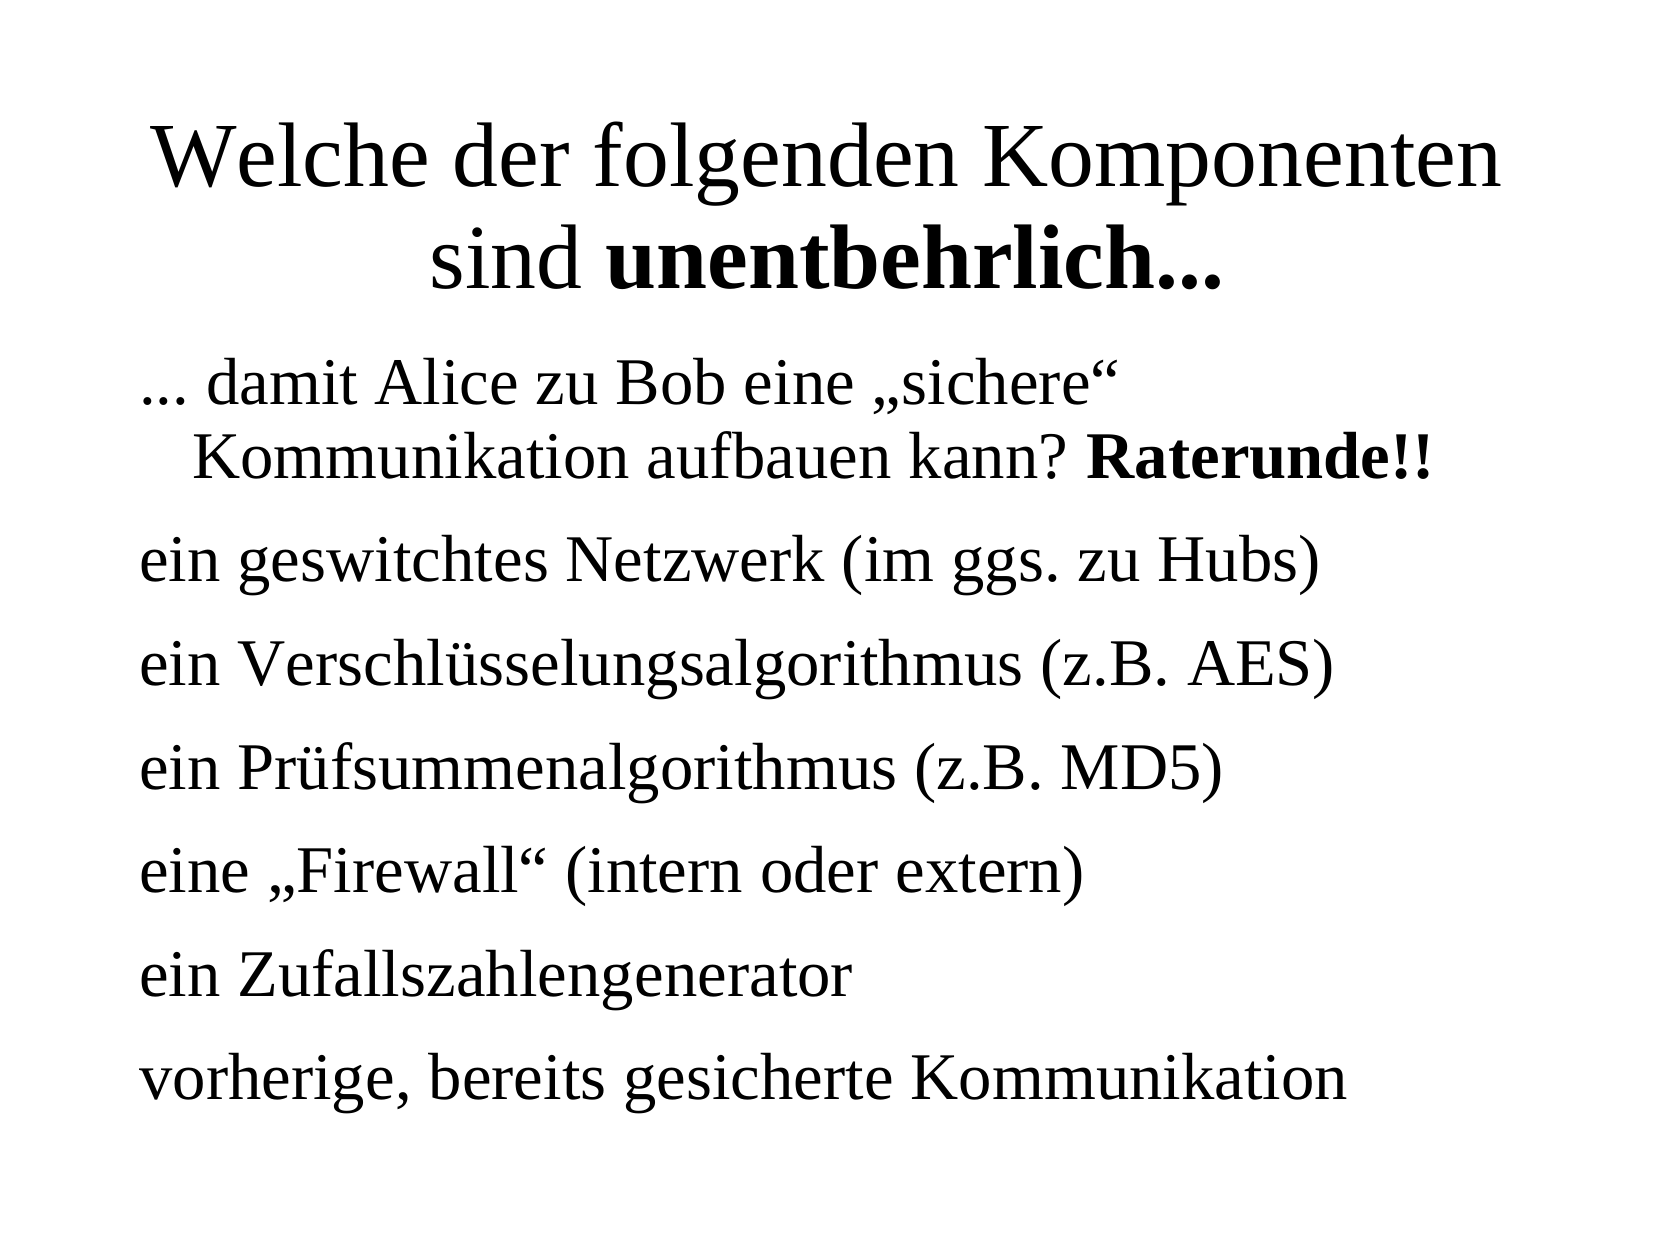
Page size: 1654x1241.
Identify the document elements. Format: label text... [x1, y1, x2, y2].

title Welche der folgenden Komponenten sind unentbehrlich... [121, 102, 1534, 311]
list ... damit Alice zu Bob eine „sichere“ Kommunikation aufbauen kann? Raterunde!! ein geswitchtes Netzwerk (im ggs. zu Hubs) ein Verschlüsselungsalgorithmus (z.B. AES) ein Prüfsummenalgorithmus (z.B. MD5) eine „Firewall“ (intern oder extern) ein Zufallszahlengenerator vorherige, bereits gesicherte Kommunikation [121, 344, 1534, 1127]
